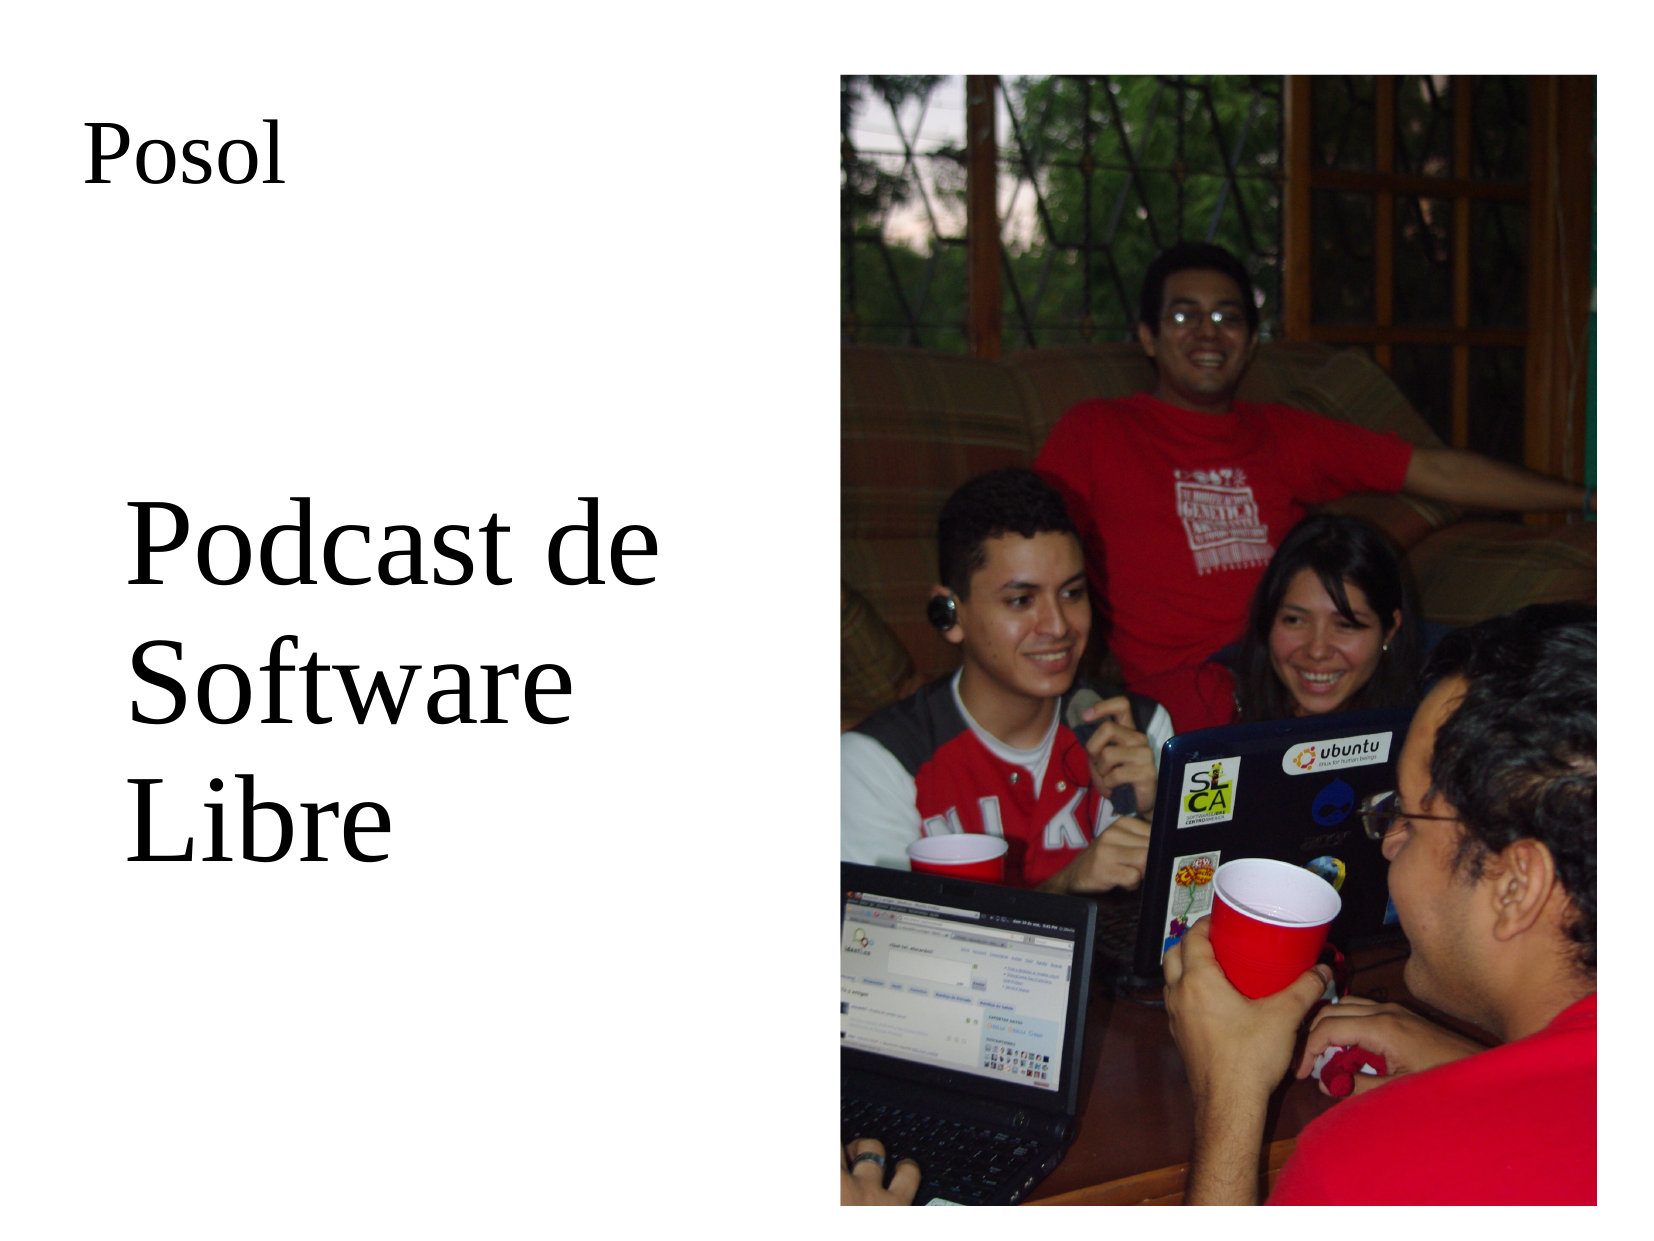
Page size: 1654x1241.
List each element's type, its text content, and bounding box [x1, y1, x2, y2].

title Posol [82, 49, 1571, 257]
picture [840, 75, 1597, 1206]
text_box Podcast de Software Libre [109, 465, 678, 897]
